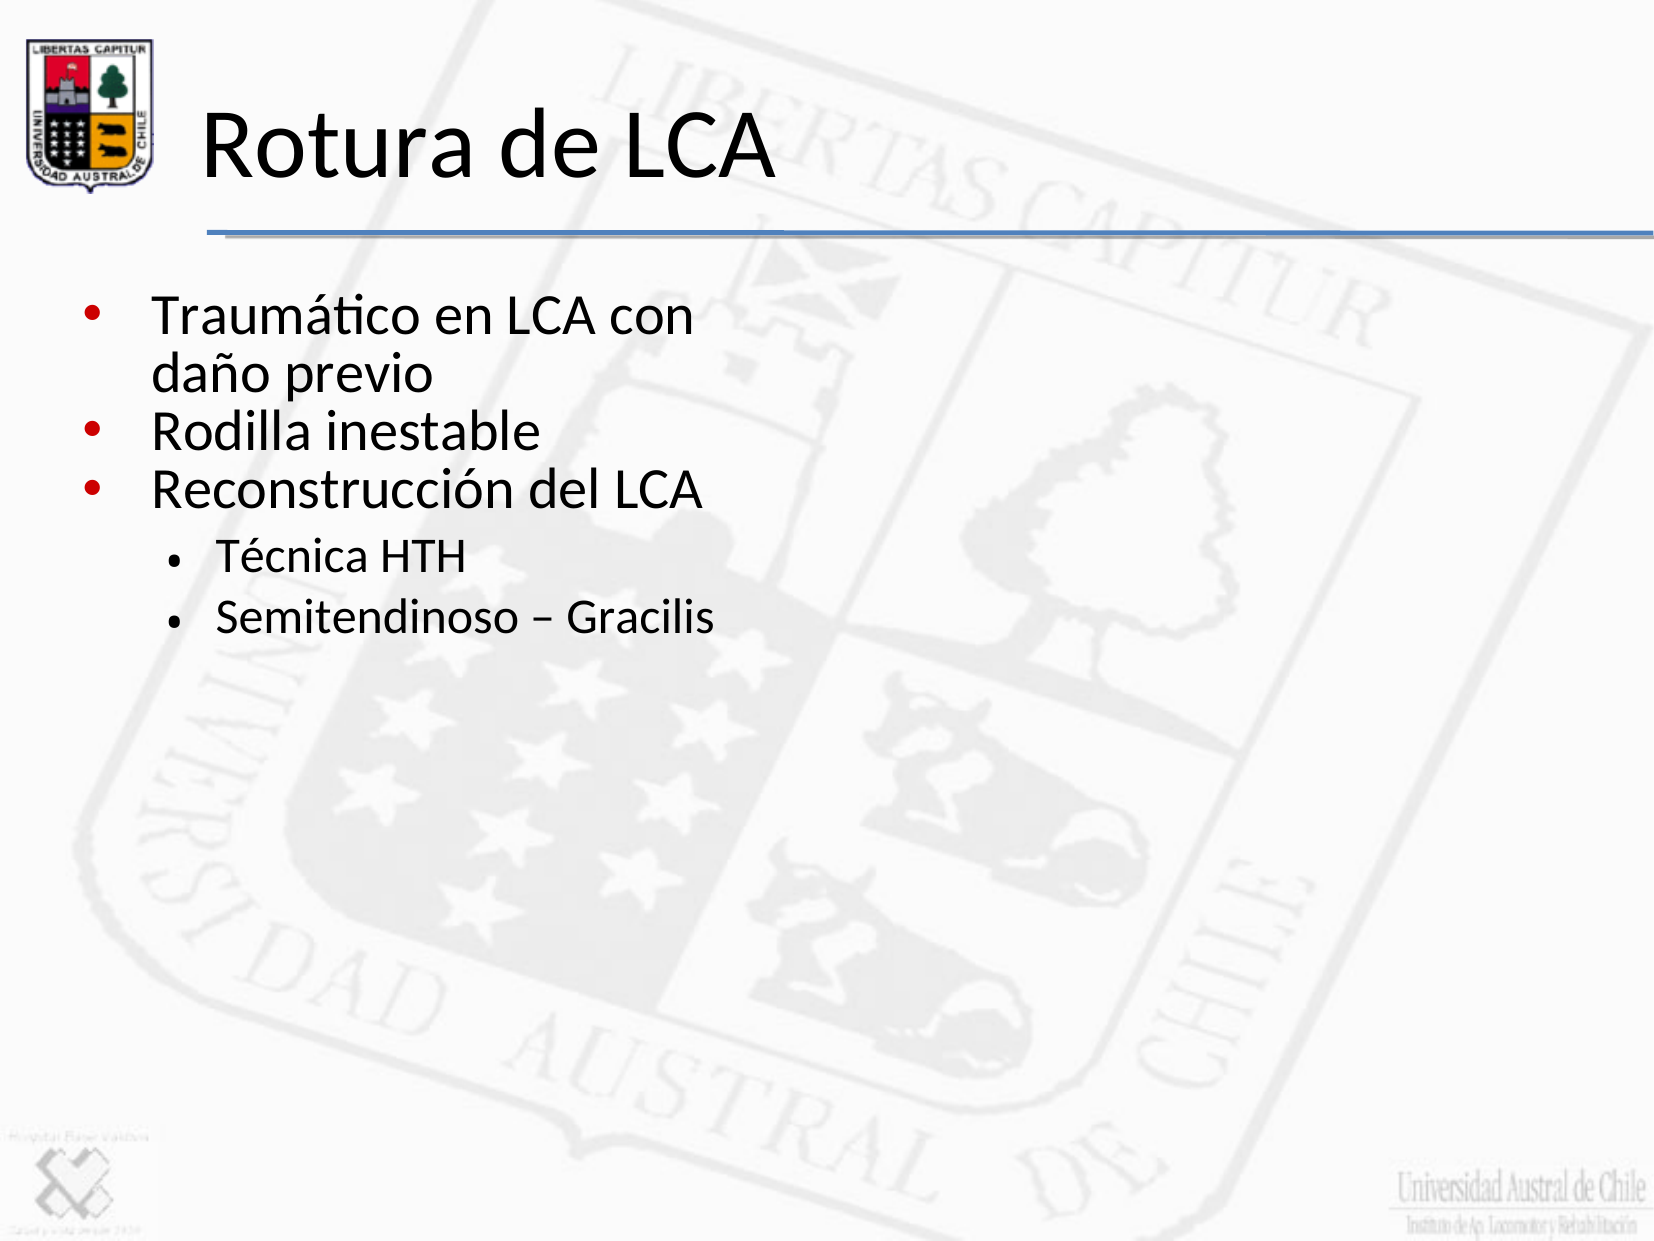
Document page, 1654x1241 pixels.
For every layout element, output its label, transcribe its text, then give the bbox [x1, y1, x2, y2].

list Traumático en LCA con daño previo Rodilla inestable Reconstrucción del LCA Técnica HTH Semitendinoso – Gracilis [82, 290, 809, 1109]
title Rotura de LCA [82, 49, 1571, 257]
picture [0, 0, 1654, 1241]
